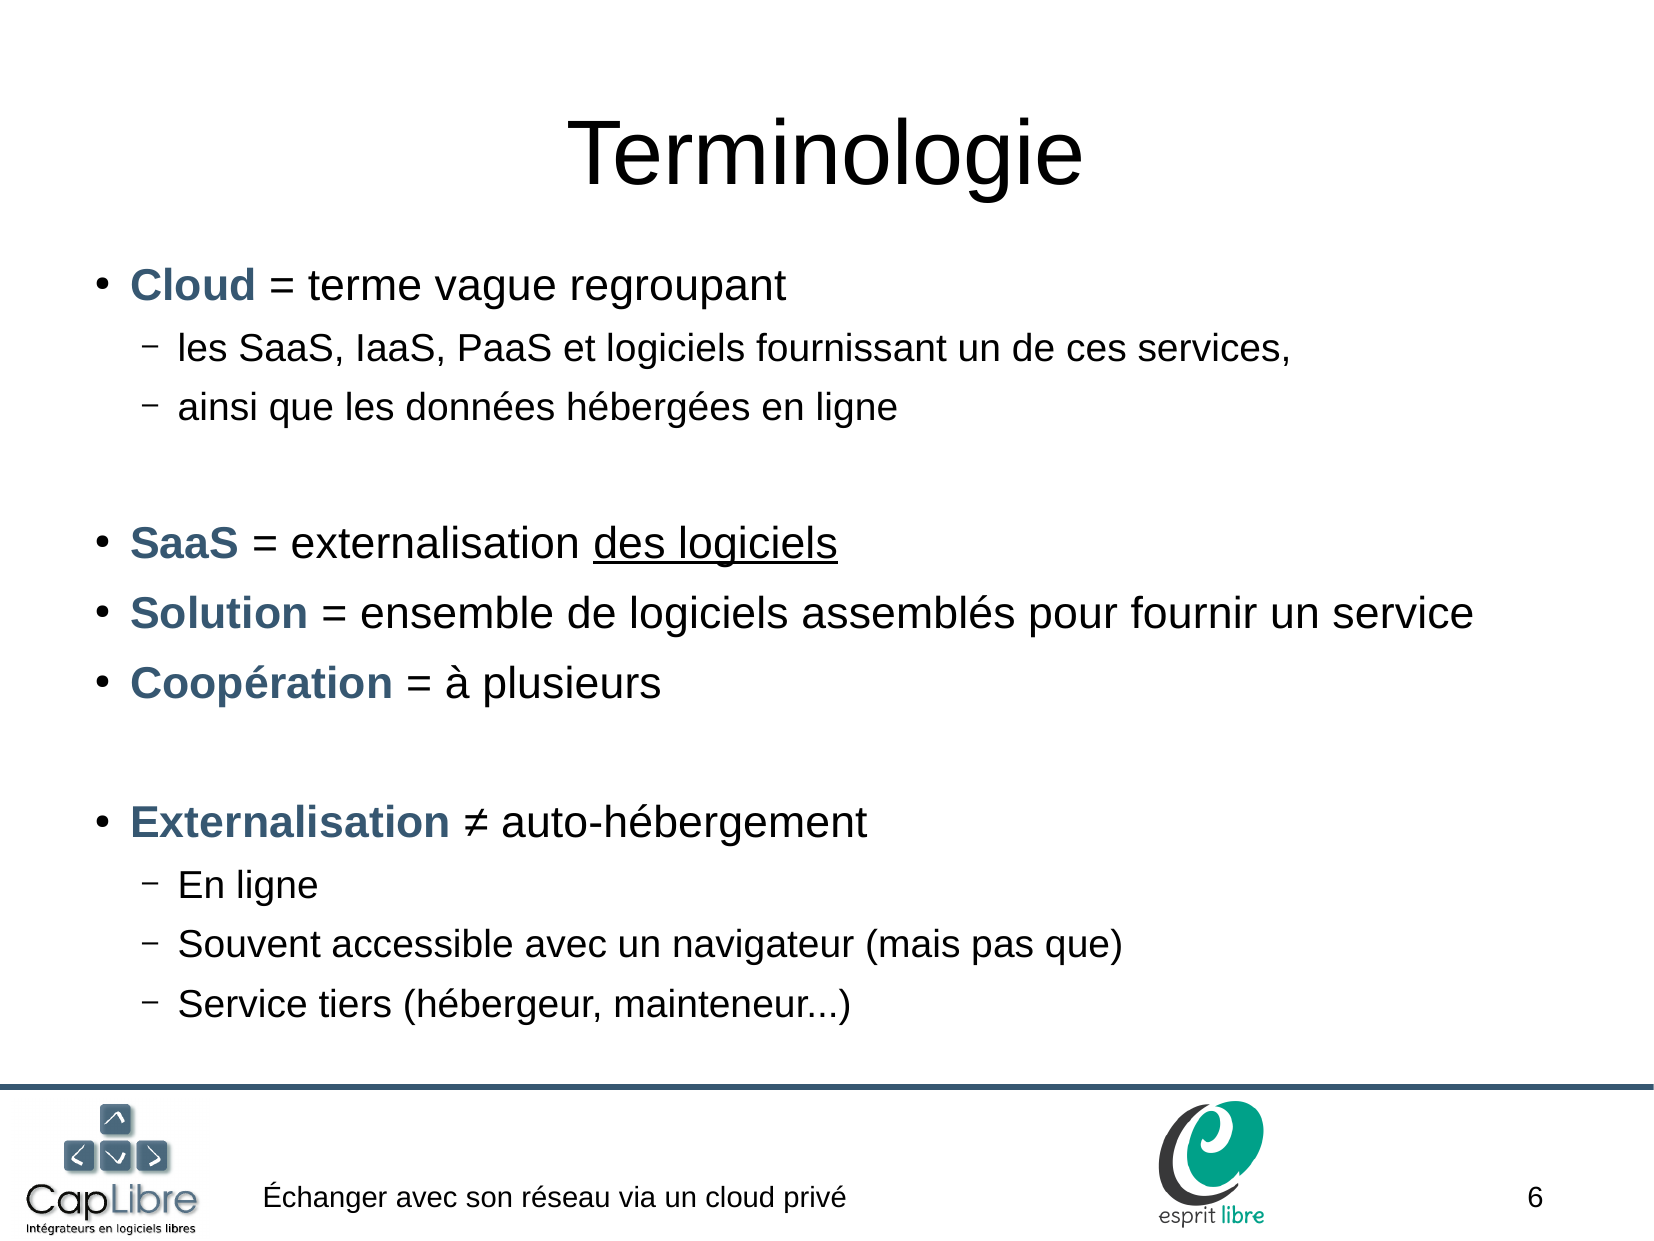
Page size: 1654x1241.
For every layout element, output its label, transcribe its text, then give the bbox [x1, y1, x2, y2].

list Cloud = terme vague regroupant les SaaS, IaaS, PaaS et logiciels fournissant un de ces services, ainsi que les données hébergées en ligne SaaS = externalisation des logiciels Solution = ensemble de logiciels assemblés pour fournir un service Coopération = à plusieurs Externalisation ≠ auto-hébergement En ligne Souvent accessible avec un navigateur (mais pas que) Service tiers (hébergeur, mainteneur...) [82, 259, 1571, 1034]
picture [11, 1098, 210, 1239]
picture [1145, 1098, 1276, 1229]
title Terminologie [82, 49, 1571, 257]
